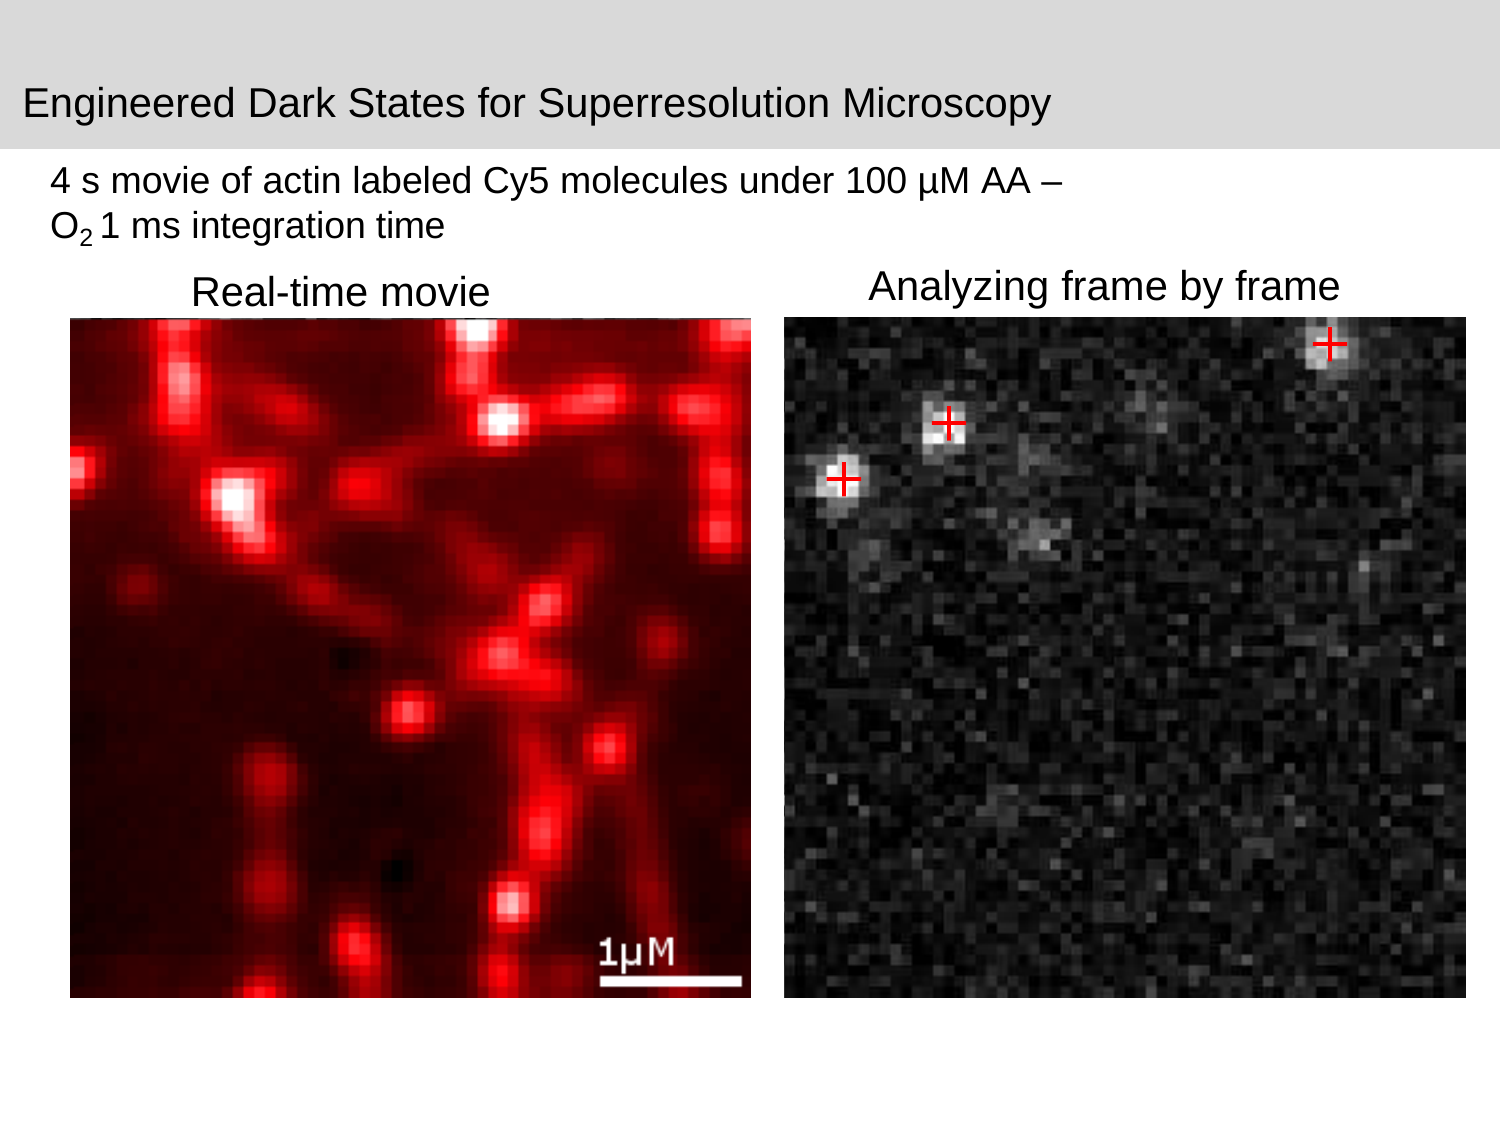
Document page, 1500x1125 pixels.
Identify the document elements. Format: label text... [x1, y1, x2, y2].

picture [70, 318, 751, 998]
picture [784, 317, 1466, 998]
text_box Real-time movie [188, 263, 494, 318]
text_box Analyzing frame by frame [866, 256, 1344, 311]
title Engineered Dark States for Superresolution Microscopy [20, 72, 1134, 127]
text_box [0, 0, 1500, 149]
text_box 4 s movie of actin labeled Cy5 molecules under 100 µM AA –O2 1 ms integration time [43, 153, 1109, 248]
